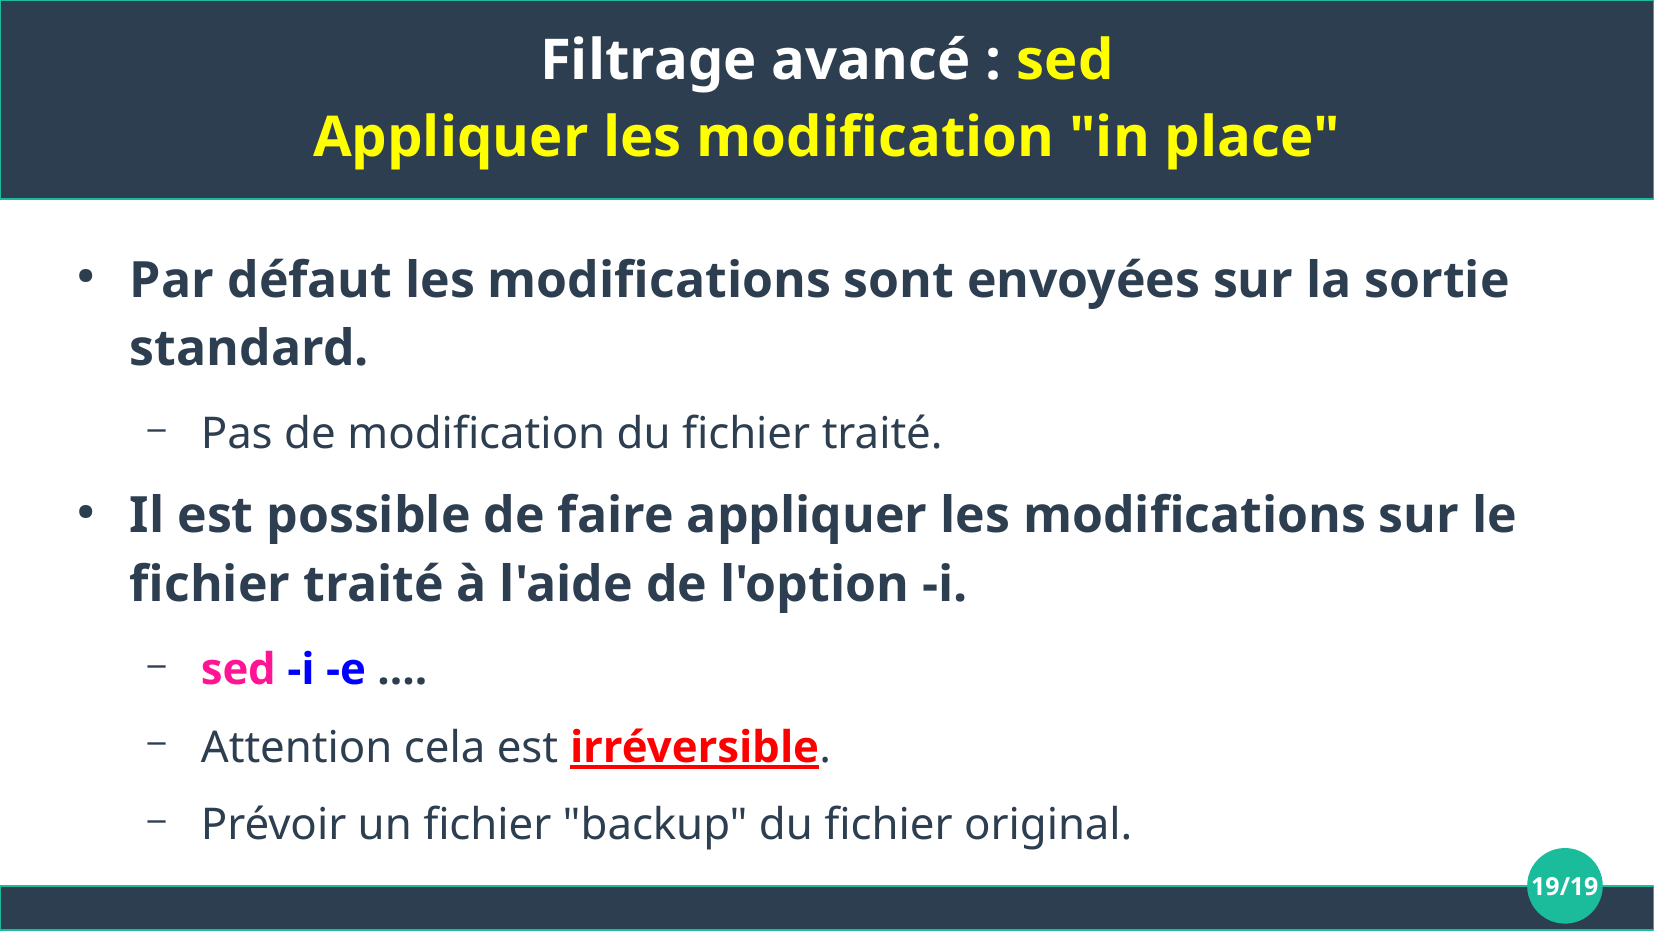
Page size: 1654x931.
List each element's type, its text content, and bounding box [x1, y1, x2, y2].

title Filtrage avancé : sed Appliquer les modification "in place" [59, 37, 1595, 155]
list Par défaut les modifications sont envoyées sur la sortie standard. Pas de modification du fichier traité. Il est possible de faire appliquer les modifications sur le fichier traité à l'aide de l'option -i. sed -i -e .... Attention cela est irréversible. Prévoir un fichier "backup" du fichier original. [59, 243, 1595, 864]
